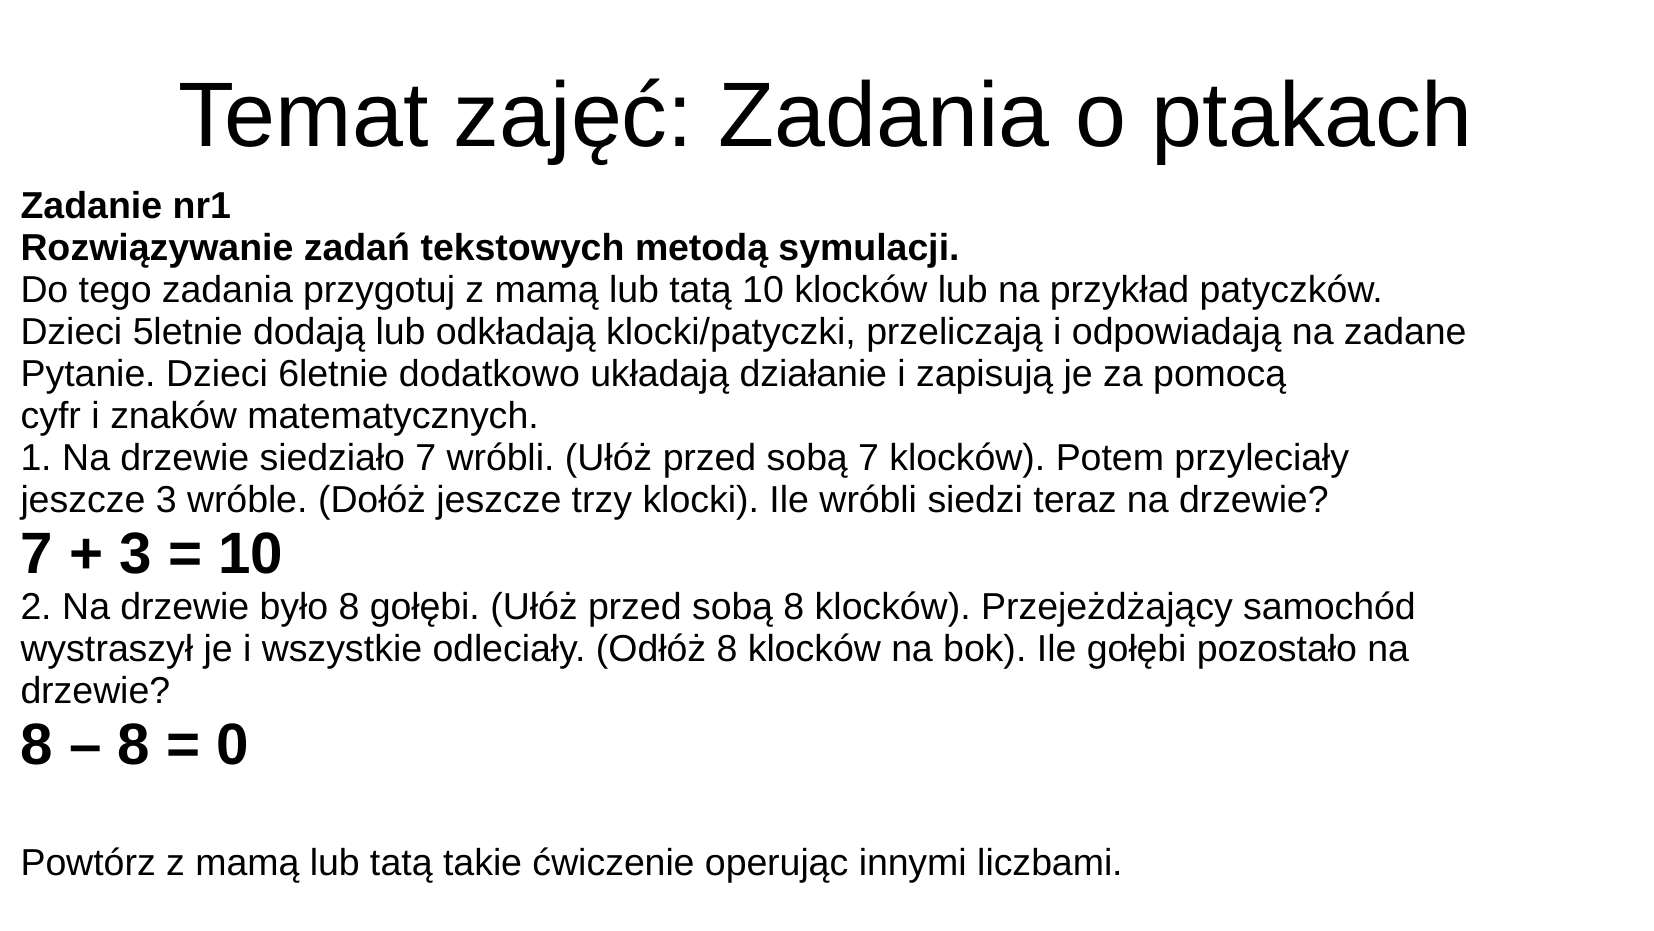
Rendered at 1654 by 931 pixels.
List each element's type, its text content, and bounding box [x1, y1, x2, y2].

title Temat zajęć: Zadania o ptakach [82, 37, 1571, 177]
text_box Zadanie nr1 Rozwiązywanie zadań tekstowych metodą symulacji. Do tego zadania przygotuj z mamą lub tatą 10 klocków lub na przykład patyczków. Dzieci 5letnie dodają lub odkładają klocki/patyczki, przeliczają i odpowiadają na zadane Pytanie. Dzieci 6letnie dodatkowo układają działanie i zapisują je za pomocą cyfr i znaków matematycznych. 1. Na drzewie siedziało 7 wróbli. (Ułóż przed sobą 7 klocków). Potem przyleciały jeszcze 3 wróble. (Dołóż jeszcze trzy klocki). Ile wróbli siedzi teraz na drzewie? 7 + 3 = 10 2. Na drzewie było 8 gołębi. (Ułóż przed sobą 8 klocków). Przejeżdżający samochód wystraszył je i wszystkie odleciały. (Odłóż 8 klocków na bok). Ile gołębi pozostało na drzewie? 8 – 8 = 0 Powtórz z mamą lub tatą takie ćwiczenie operując innymi liczbami. [5, 177, 1571, 931]
